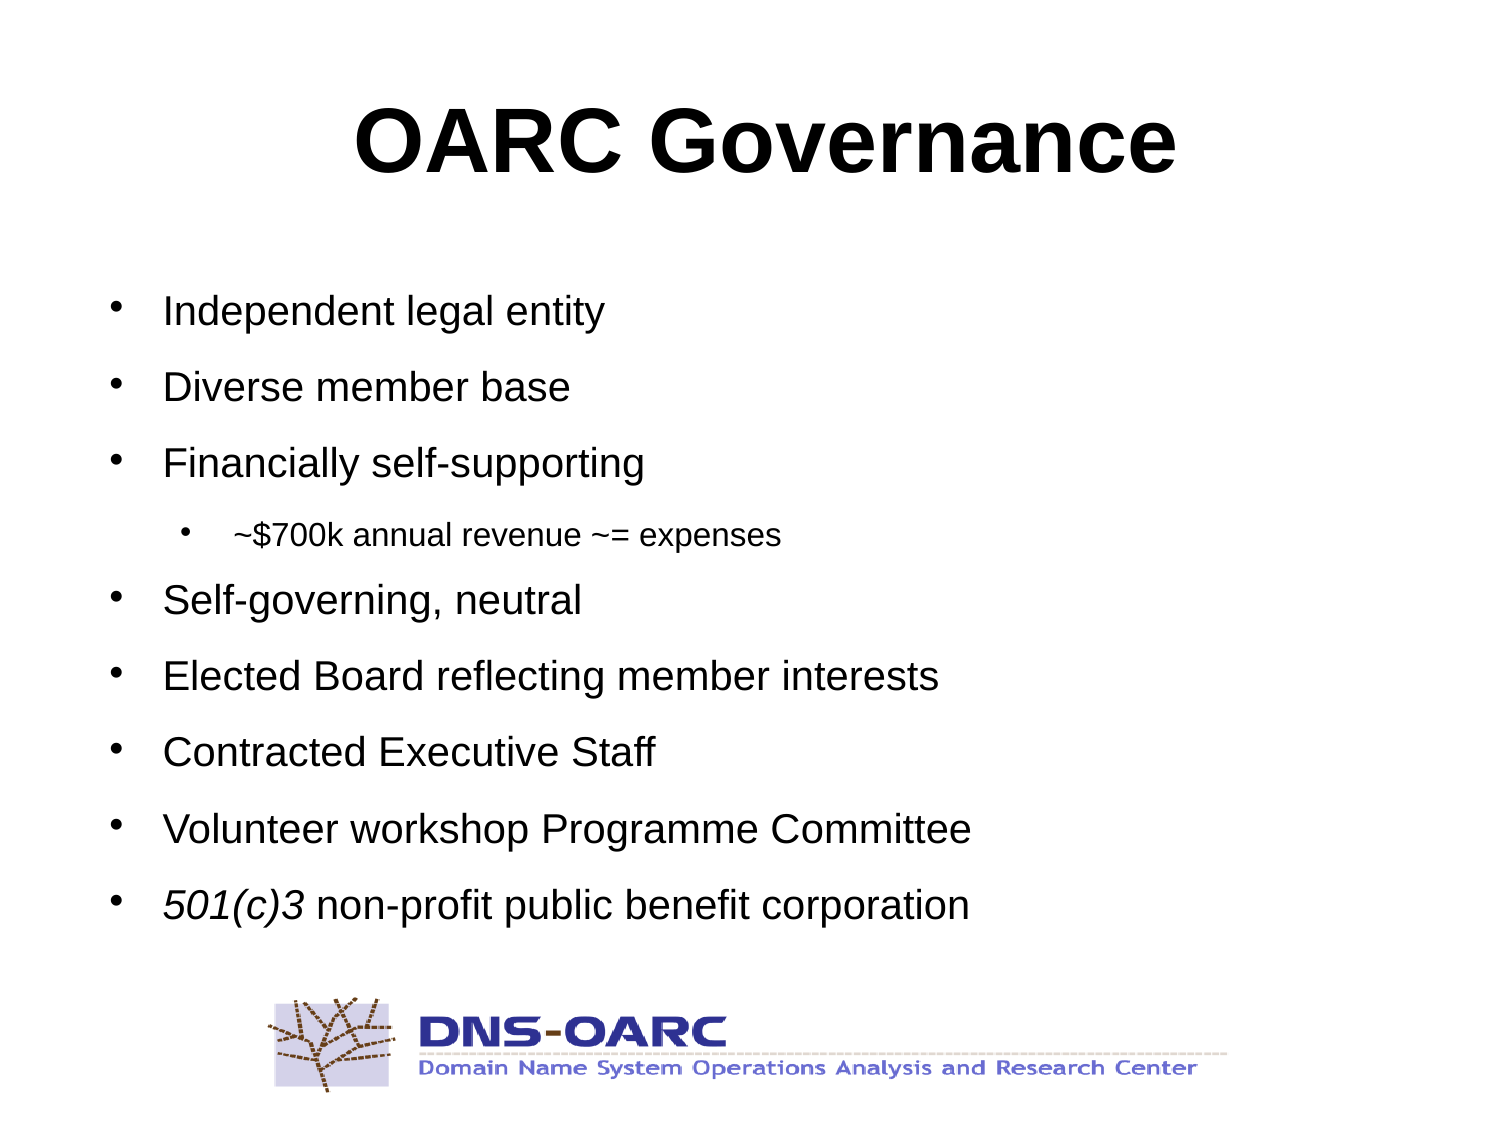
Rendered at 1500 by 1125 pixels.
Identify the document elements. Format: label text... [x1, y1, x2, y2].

list Independent legal entity Diverse member base Financially self-supporting ~$700k annual revenue ~= expenses Self-governing, neutral Elected Board reflecting member interests Contracted Executive Staff Volunteer workshop Programme Committee 501(c)3 non-profit public benefit corporation [91, 283, 1406, 1051]
title OARC Governance [75, 36, 1426, 242]
picture [214, 1051, 1259, 1099]
